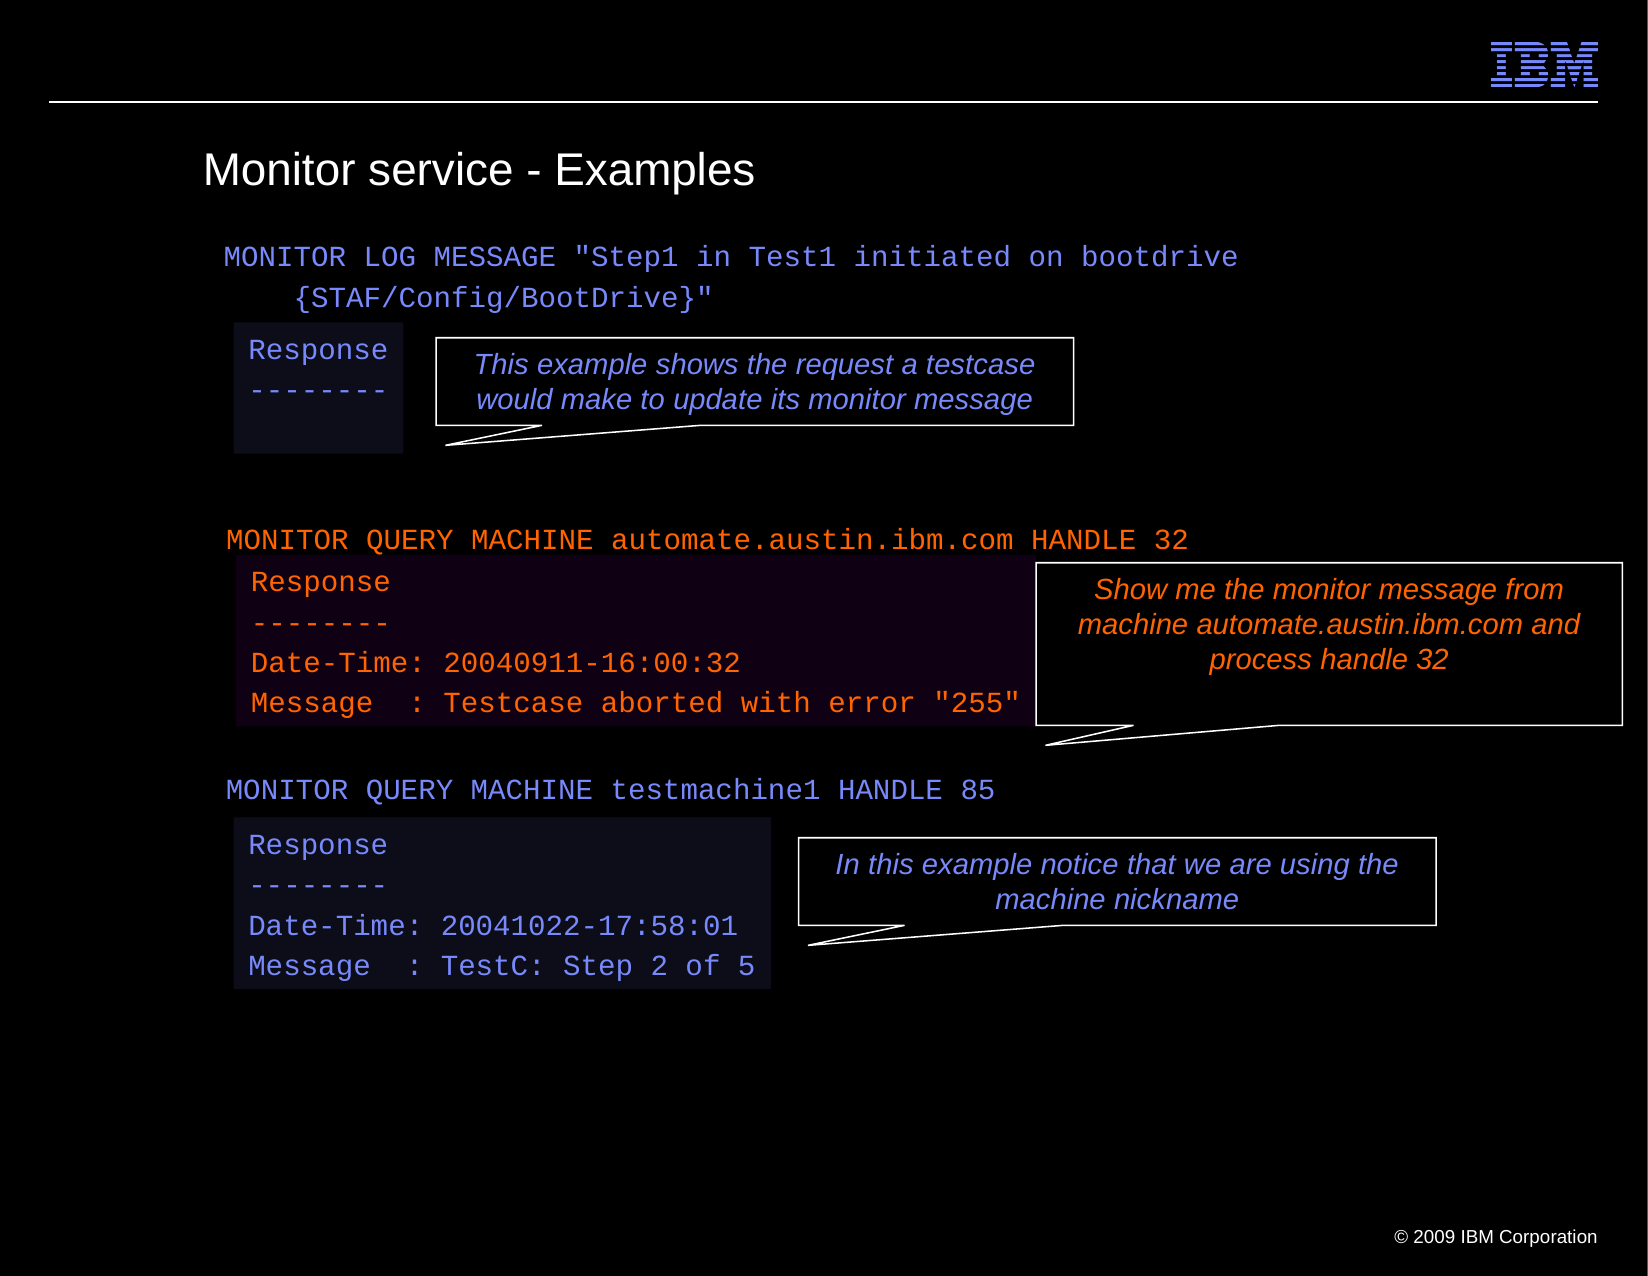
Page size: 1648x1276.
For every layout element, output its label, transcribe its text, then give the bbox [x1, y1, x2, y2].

text_box MONITOR QUERY MACHINE automate.austin.ibm.com HANDLE 32 [211, 512, 1204, 564]
text_box Response -------- Date-Time: 20041022-17:58:01 Message : TestC: Step 2 of 5 [233, 817, 771, 989]
title Monitor service - Examples [186, 137, 1648, 231]
text_box Show me the monitor message from machine automate.austin.ibm.com and process handle 32 [1036, 562, 1623, 746]
text_box Response -------- Date-Time: 20040911-16:00:32 Message : Testcase aborted with error "255" [236, 564, 1036, 727]
text_box In this example notice that we are using the machine nickname [798, 837, 1437, 946]
text_box MONITOR LOG MESSAGE "Step1 in Test1 initiated on bootdrive {STAF/Config/BootDrive}" [223, 237, 1648, 314]
text_box Response -------- [233, 322, 404, 454]
picture [1491, 42, 1598, 87]
text_box This example shows the request a testcase would make to update its monitor message [436, 337, 1074, 446]
text_box MONITOR QUERY MACHINE testmachine1 HANDLE 85 [211, 762, 1011, 814]
